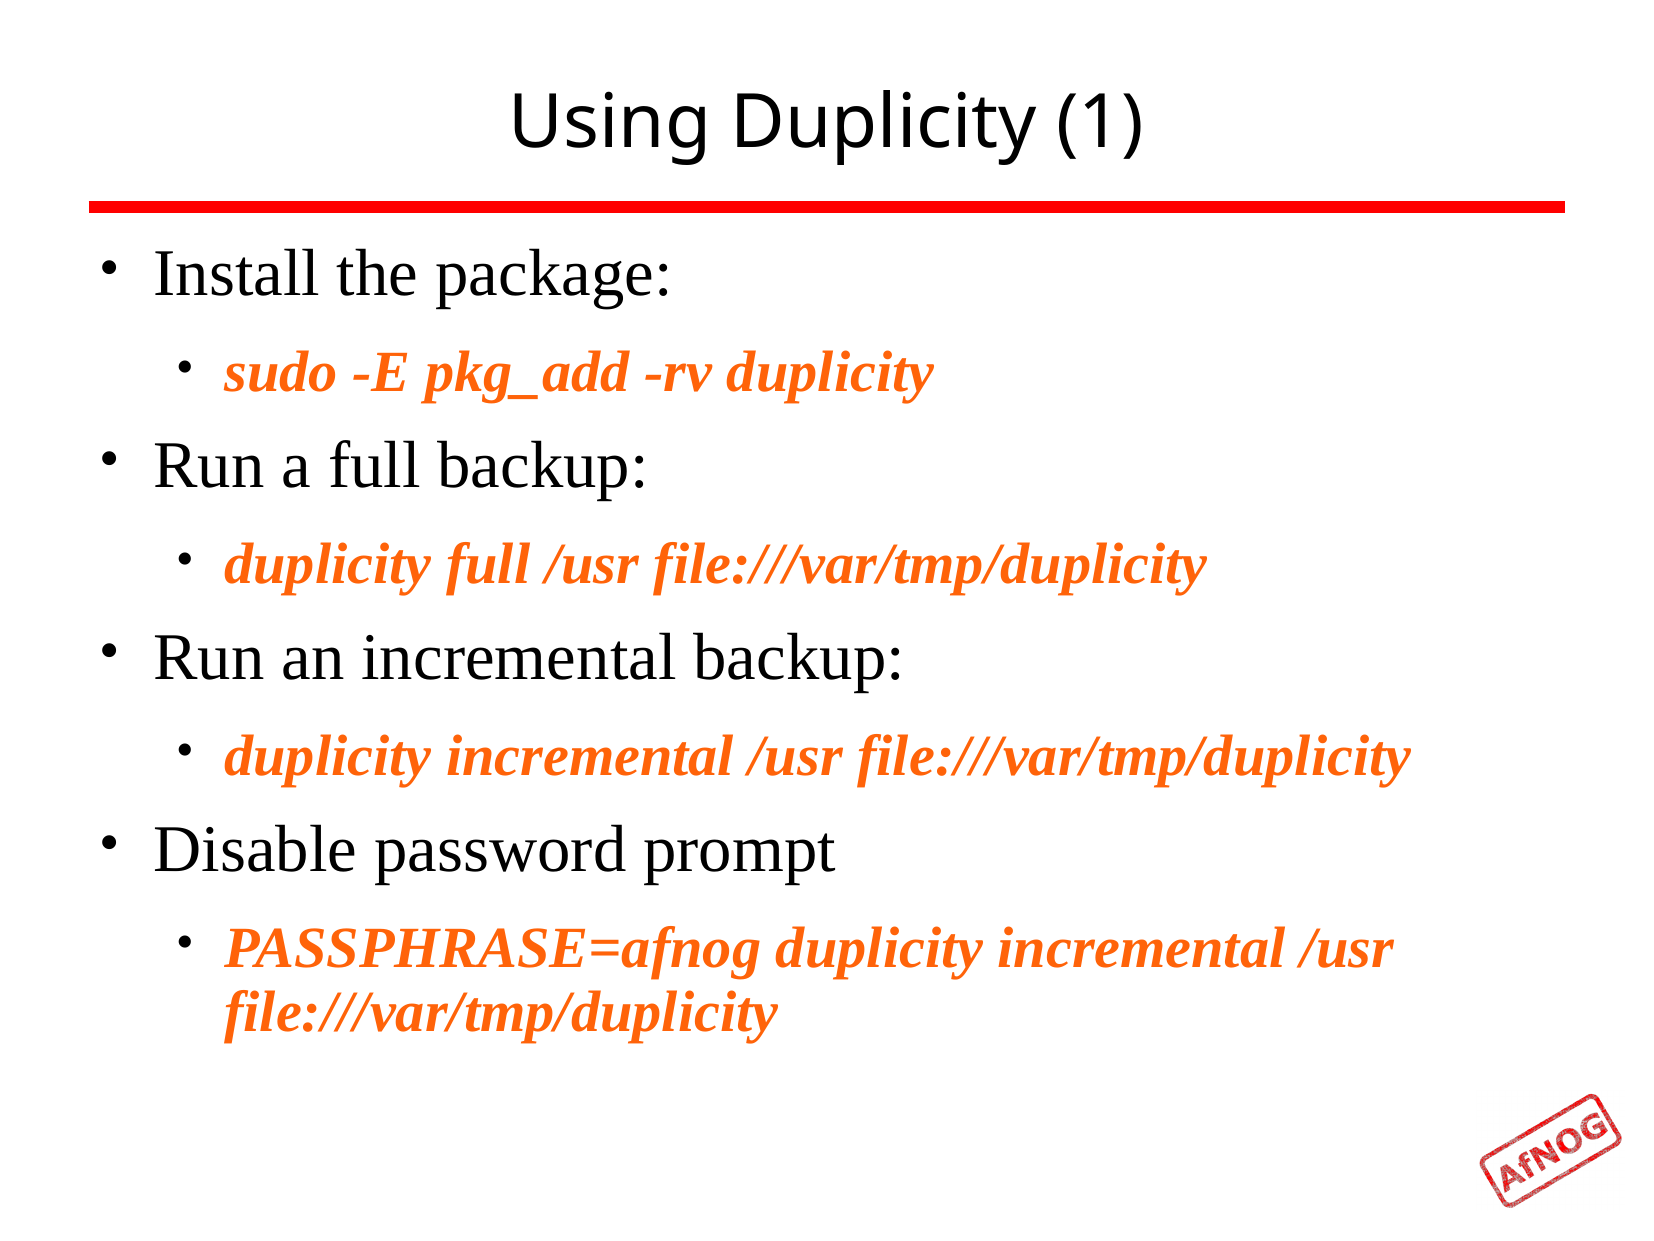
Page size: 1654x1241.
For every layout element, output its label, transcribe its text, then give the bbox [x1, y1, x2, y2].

title Using Duplicity (1) [88, 29, 1565, 207]
picture [1476, 1090, 1625, 1211]
list Install the package: sudo -E pkg_add -rv duplicity Run a full backup: duplicity full /usr file:///var/tmp/duplicity Run an incremental backup: duplicity incremental /usr file:///var/tmp/duplicity Disable password prompt PASSPHRASE=afnog duplicity incremental /usr file:///var/tmp/duplicity [82, 236, 1571, 1123]
